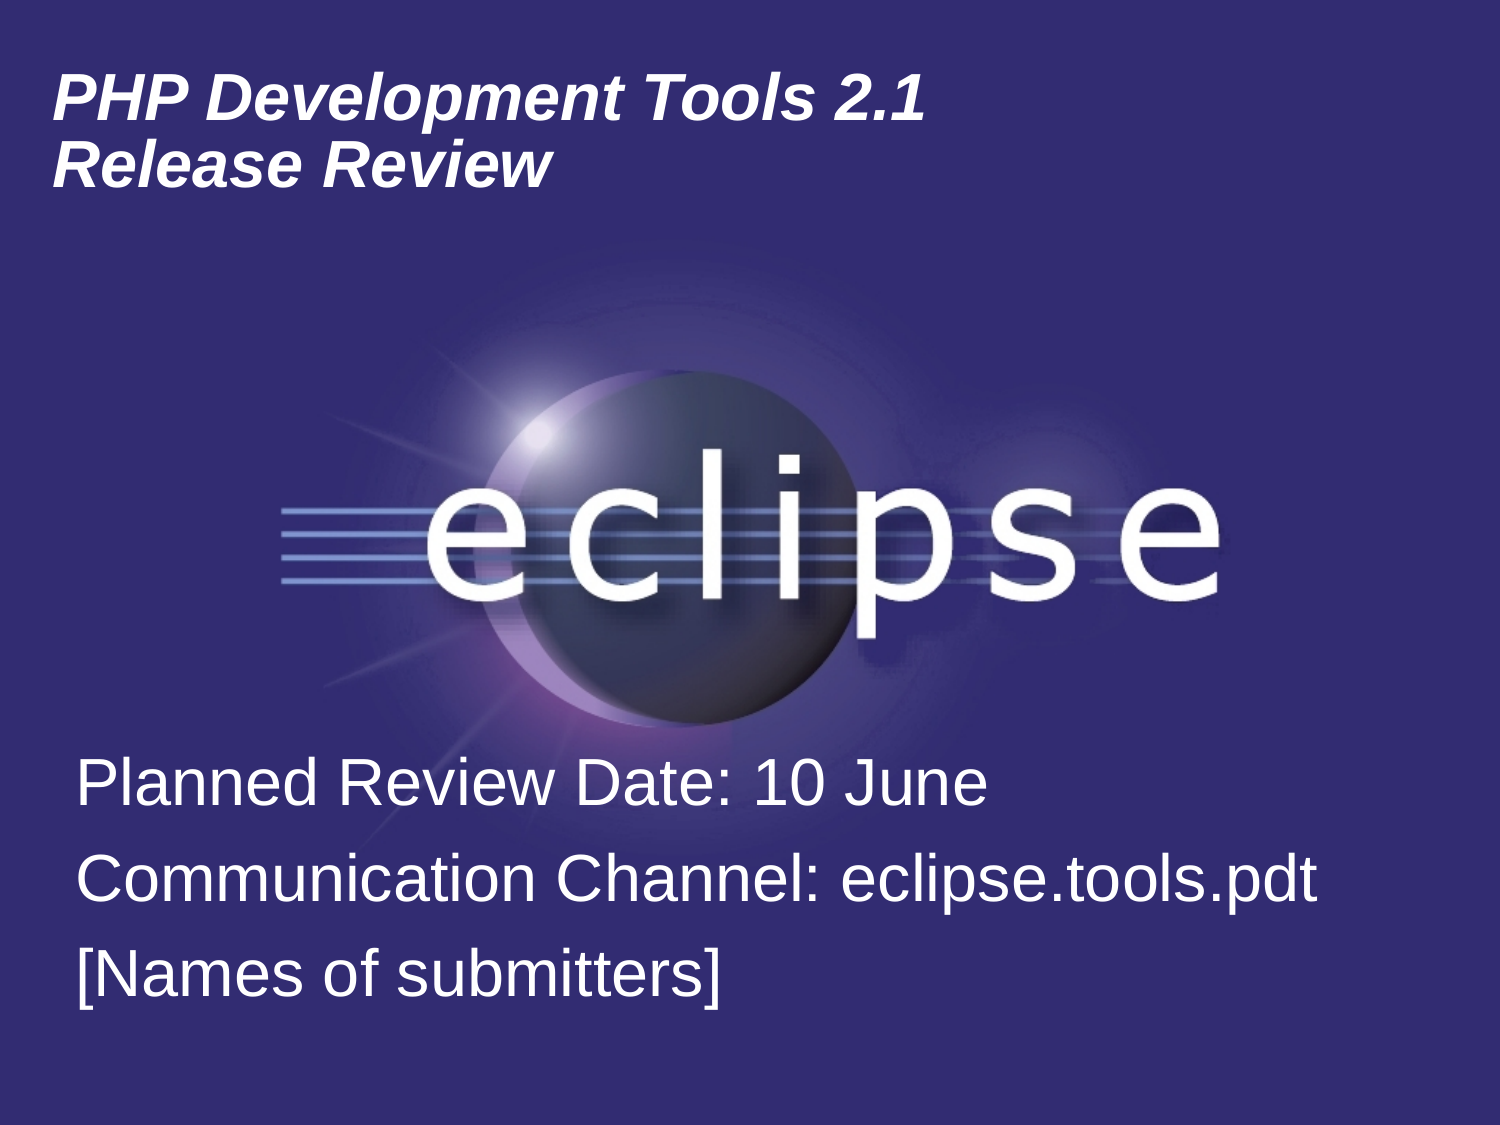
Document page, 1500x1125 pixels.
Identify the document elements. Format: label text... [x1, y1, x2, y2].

subtitle Planned Review Date: 10 June Communication Channel: eclipse.tools.pdt [Names of submitters] [75, 744, 1425, 1011]
picture [0, 0, 1500, 1125]
title PHP Development Tools 2.1 Release Review [37, 58, 1417, 316]
